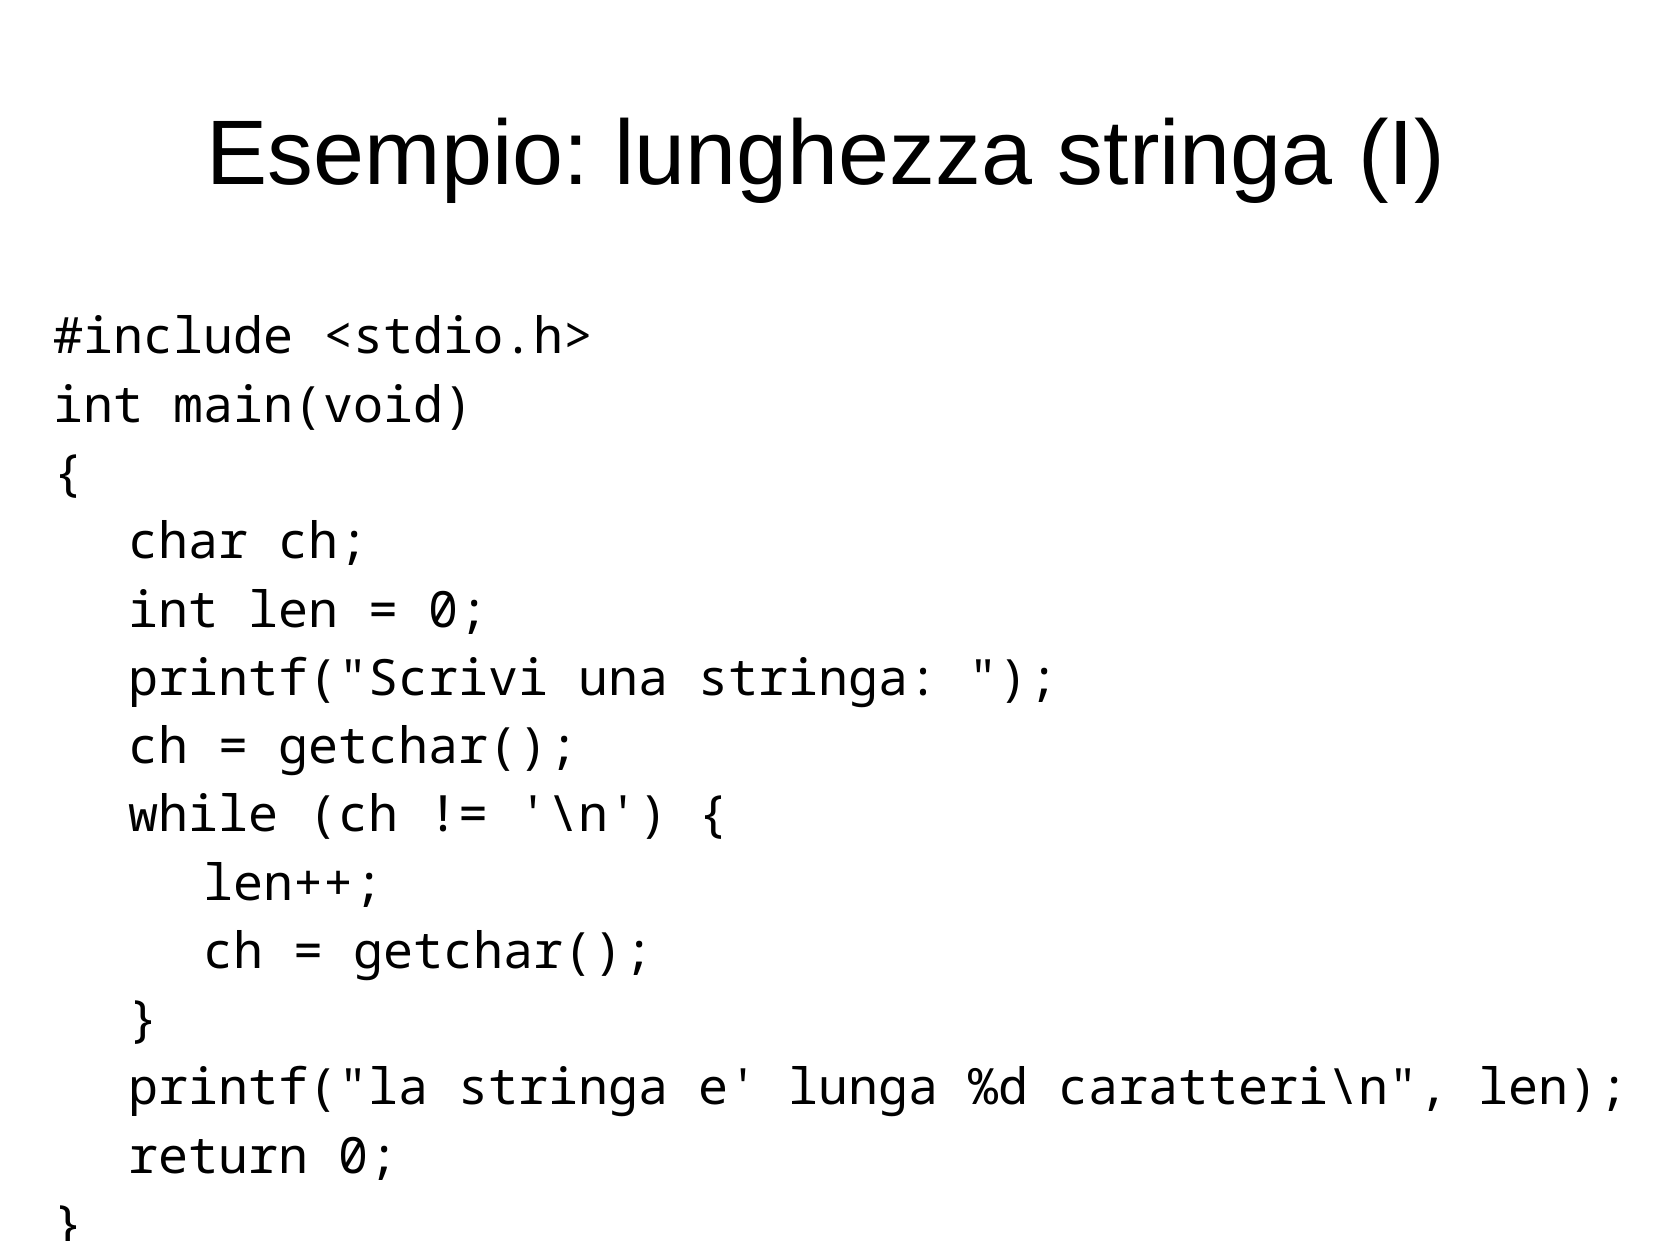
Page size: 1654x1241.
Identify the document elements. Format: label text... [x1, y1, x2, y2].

text_box #include <stdio.h> int main(void) { char ch; int len = 0; printf("Scrivi una stringa: "); ch = getchar(); while (ch != '\n') { len++; ch = getchar(); } printf("la stringa e' lunga %d caratteri\n", len); return 0; } [38, 293, 1644, 1149]
title Esempio: lunghezza stringa (I) [82, 49, 1571, 257]
